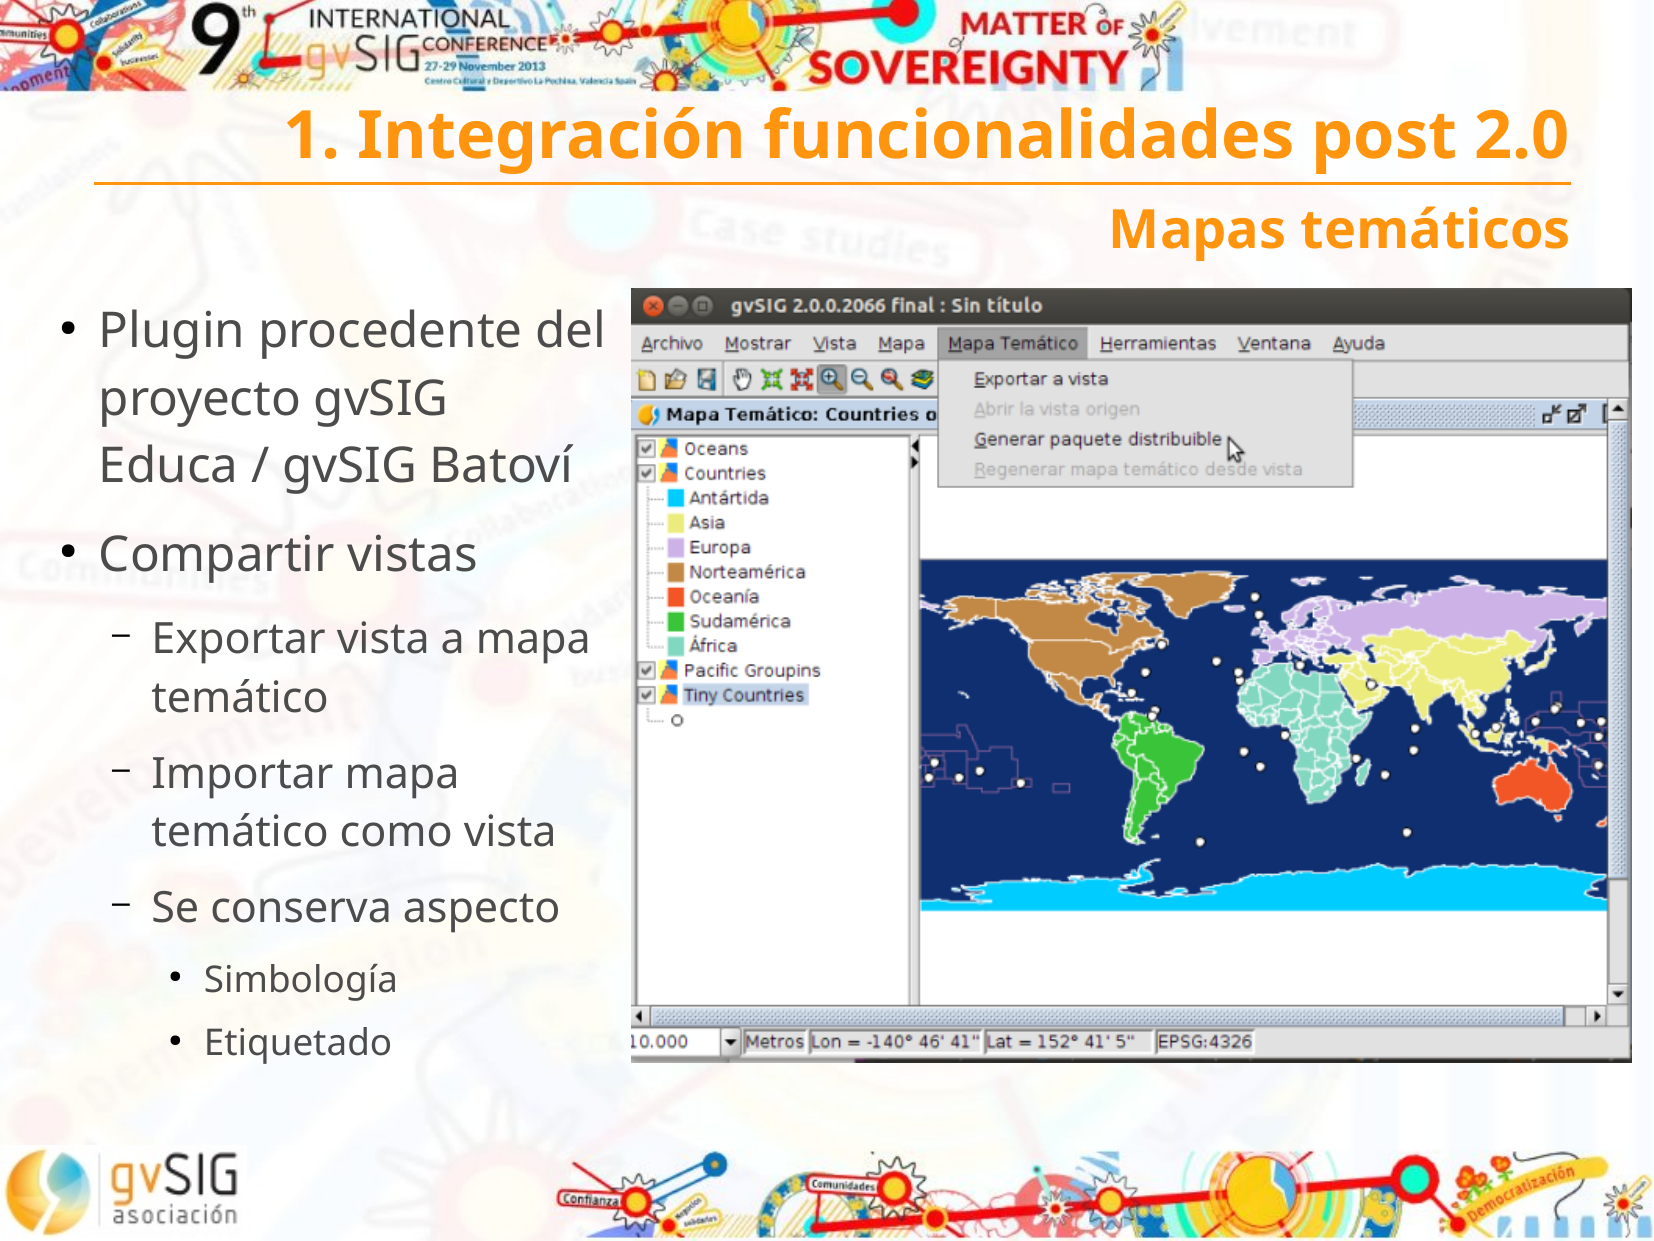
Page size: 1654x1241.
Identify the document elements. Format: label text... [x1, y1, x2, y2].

title Mapas temáticos [82, 183, 1571, 272]
title 1. Integración funcionalidades post 2.0 [82, 88, 1571, 178]
list Plugin procedente del proyecto gvSIG Educa / gvSIG Batoví Compartir vistas Exportar vista a mapa temático Importar mapa temático como vista Se conserva aspecto Simbología Etiquetado [46, 295, 621, 1086]
picture [0, 0, 1654, 1241]
